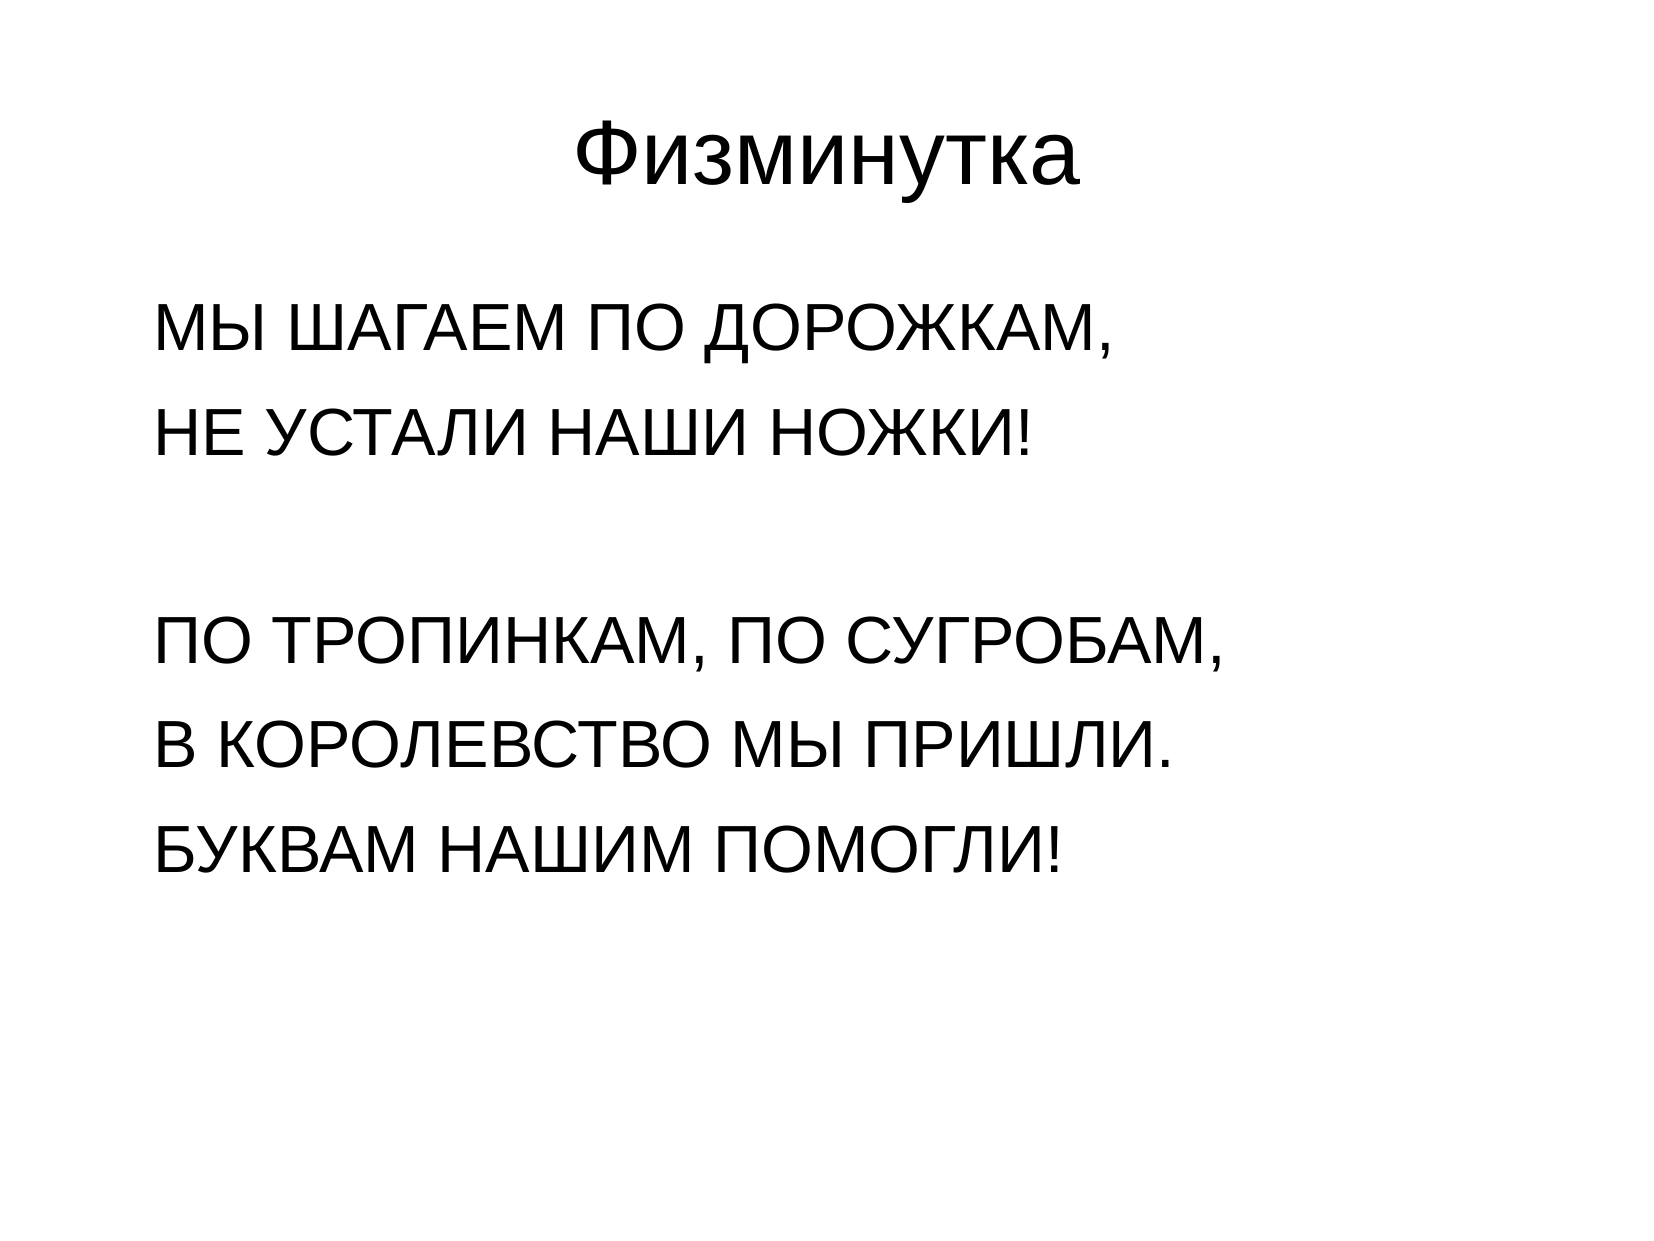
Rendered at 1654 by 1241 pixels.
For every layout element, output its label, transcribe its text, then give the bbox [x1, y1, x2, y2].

title Физминутка [82, 49, 1571, 257]
list МЫ ШАГАЕМ ПО ДОРОЖКАМ, НЕ УСТАЛИ НАШИ НОЖКИ! ПО ТРОПИНКАМ, ПО СУГРОБАМ, В КОРОЛЕВСТВО МЫ ПРИШЛИ. БУКВАМ НАШИМ ПОМОГЛИ! [82, 290, 1571, 1109]
